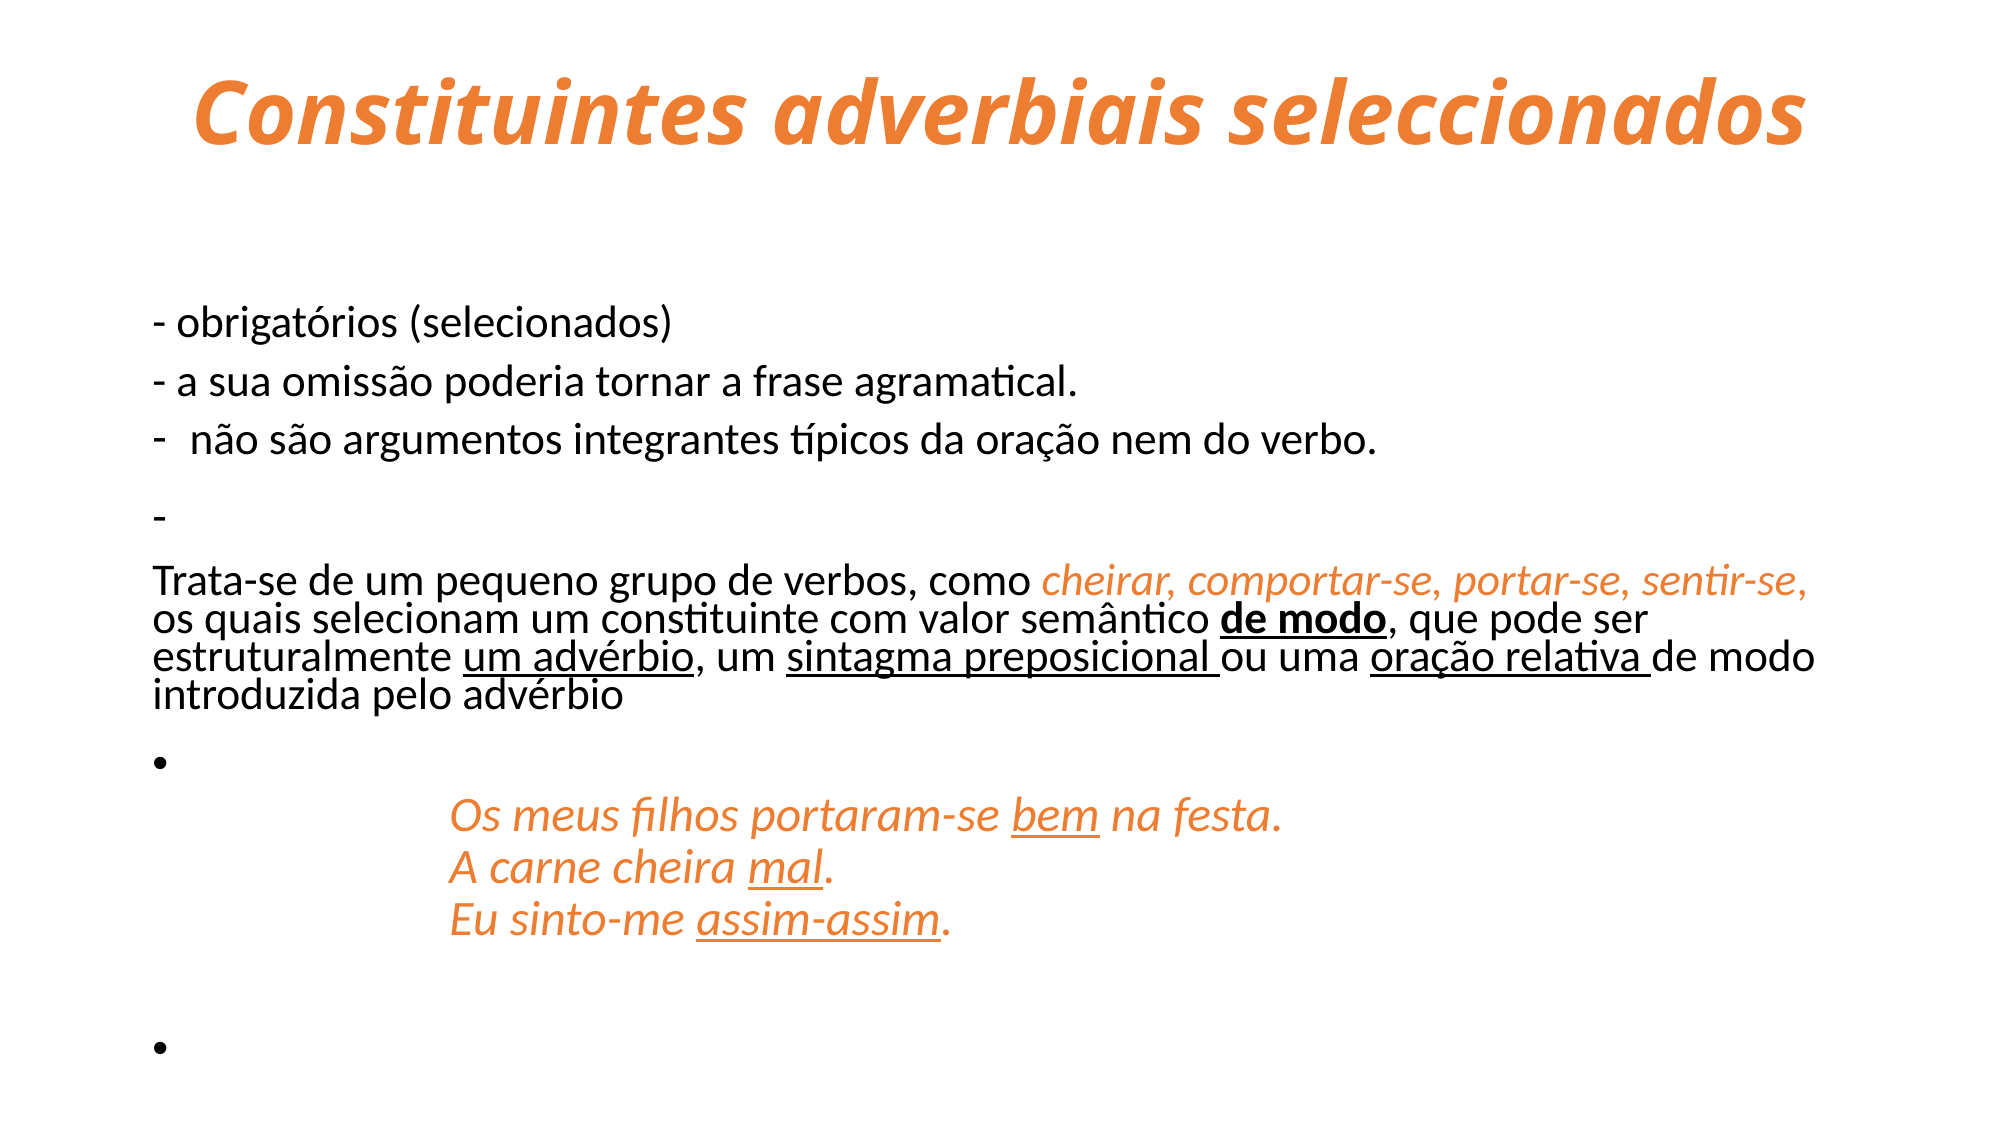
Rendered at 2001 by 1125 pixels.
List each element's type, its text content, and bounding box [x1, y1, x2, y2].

list - obrigatórios (selecionados) - a sua omissão poderia tornar a frase agramatical. não são argumentos integrantes típicos da oração nem do verbo. Trata-se de um pequeno grupo de verbos, como cheirar, comportar-se, portar-se, sentir-se, os quais selecionam um constituinte com valor semântico de modo, que pode ser estruturalmente um advérbio, um sintagma preposicional ou uma oração relativa de modo introduzida pelo advérbio Os meus filhos portaram-se bem na festa. A carne cheira mal. Eu sinto-me assim-assim. [137, 299, 1863, 1014]
title Constituintes adverbiais seleccionados [137, 59, 1863, 278]
